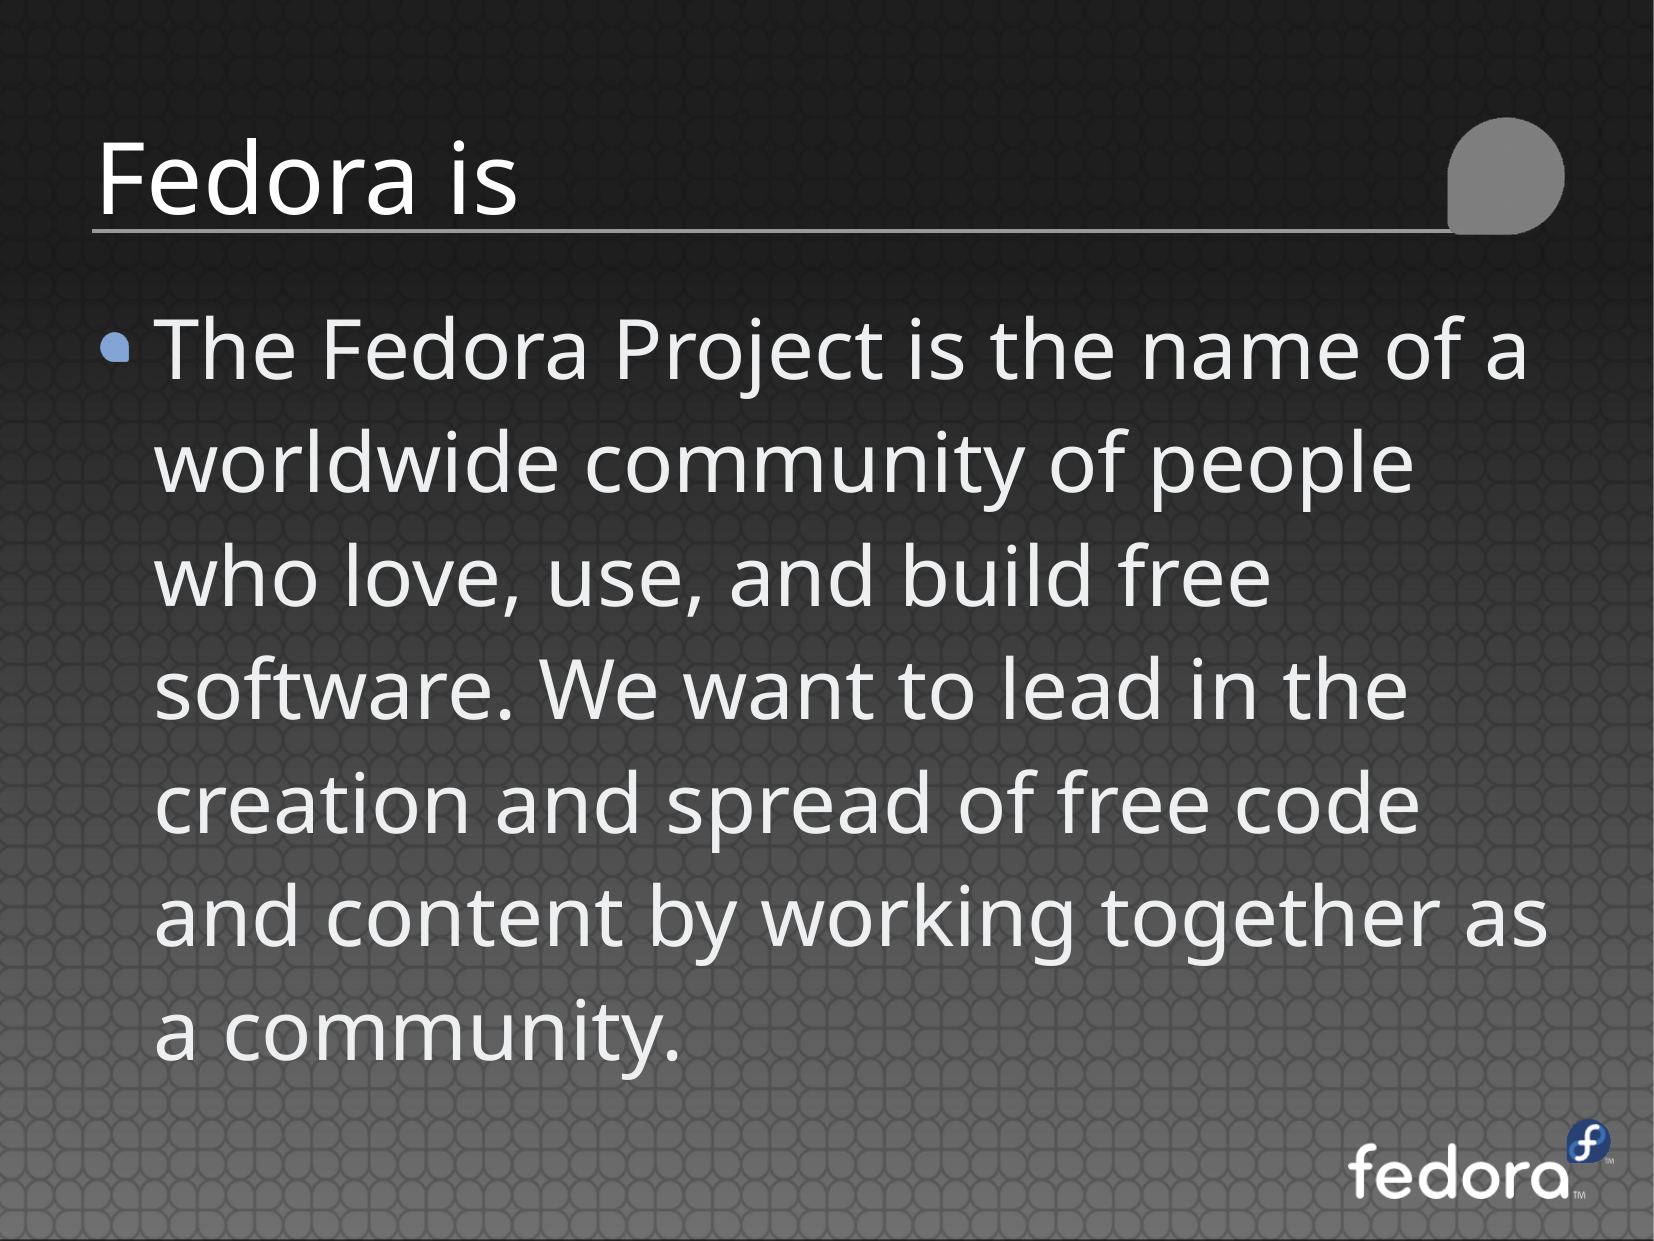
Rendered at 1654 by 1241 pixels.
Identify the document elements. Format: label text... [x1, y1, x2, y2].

list The Fedora Project is the name of a worldwide community of people who love, use, and build free software. We want to lead in the creation and spread of free code and content by working together as a community. [82, 290, 1571, 1094]
title Fedora is [94, 100, 1427, 251]
picture [0, 0, 1654, 1241]
